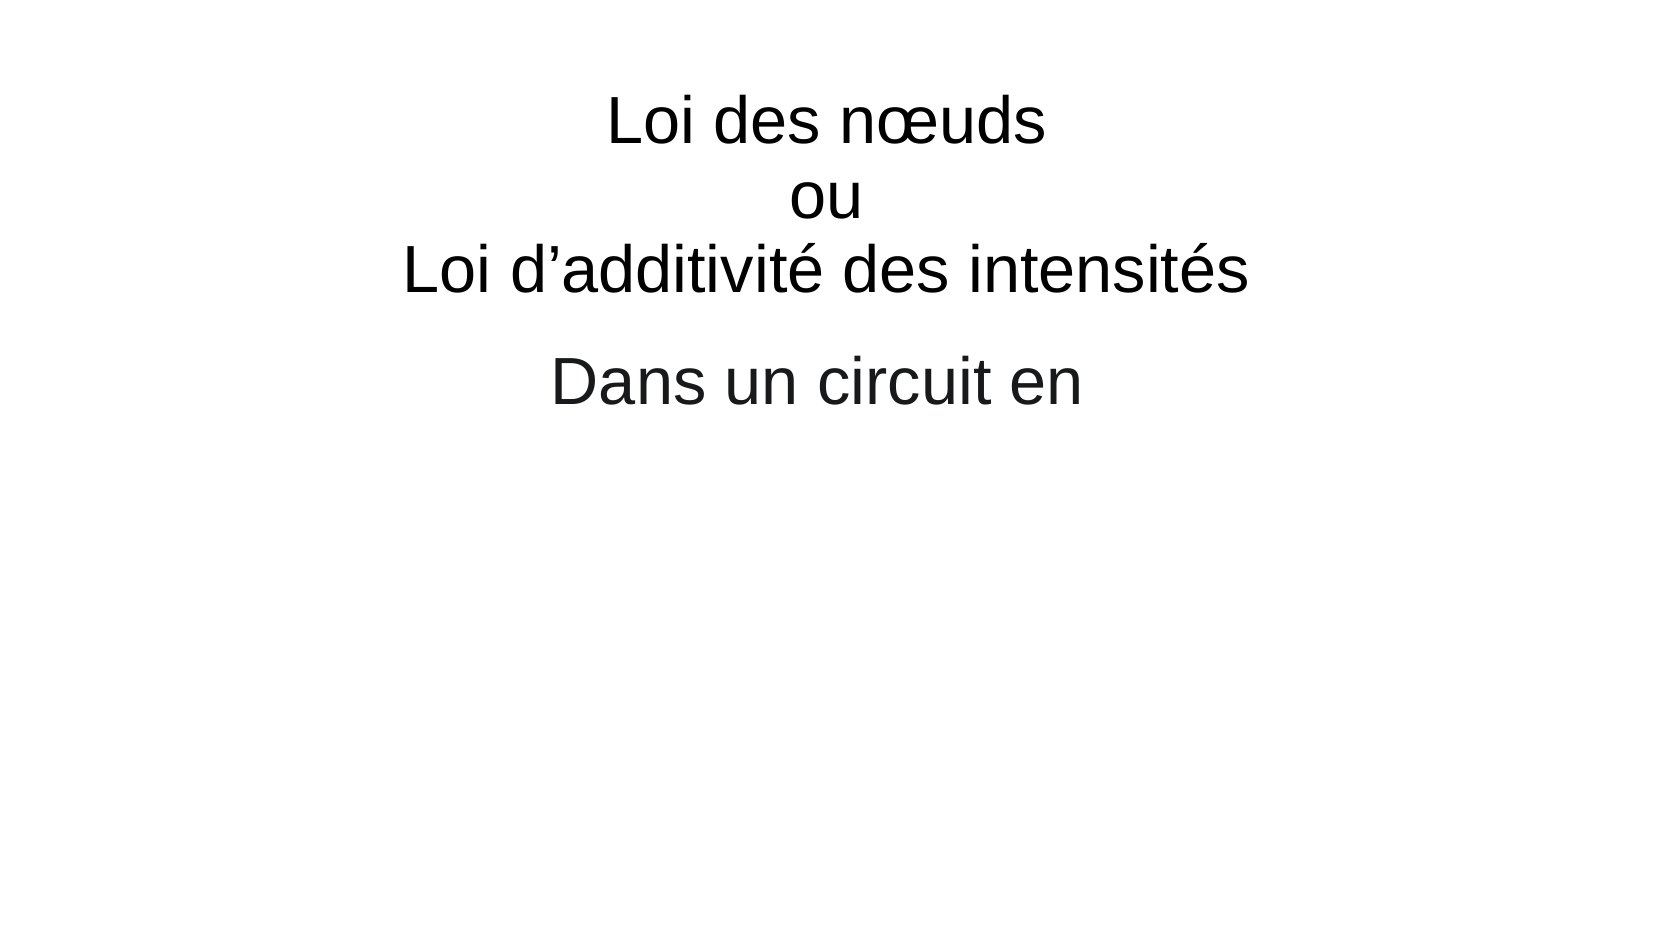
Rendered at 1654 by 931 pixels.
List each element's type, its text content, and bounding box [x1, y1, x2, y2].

subtitle Loi des nœuds ou Loi d’additivité des intensités Dans un circuit en [82, 59, 1571, 443]
